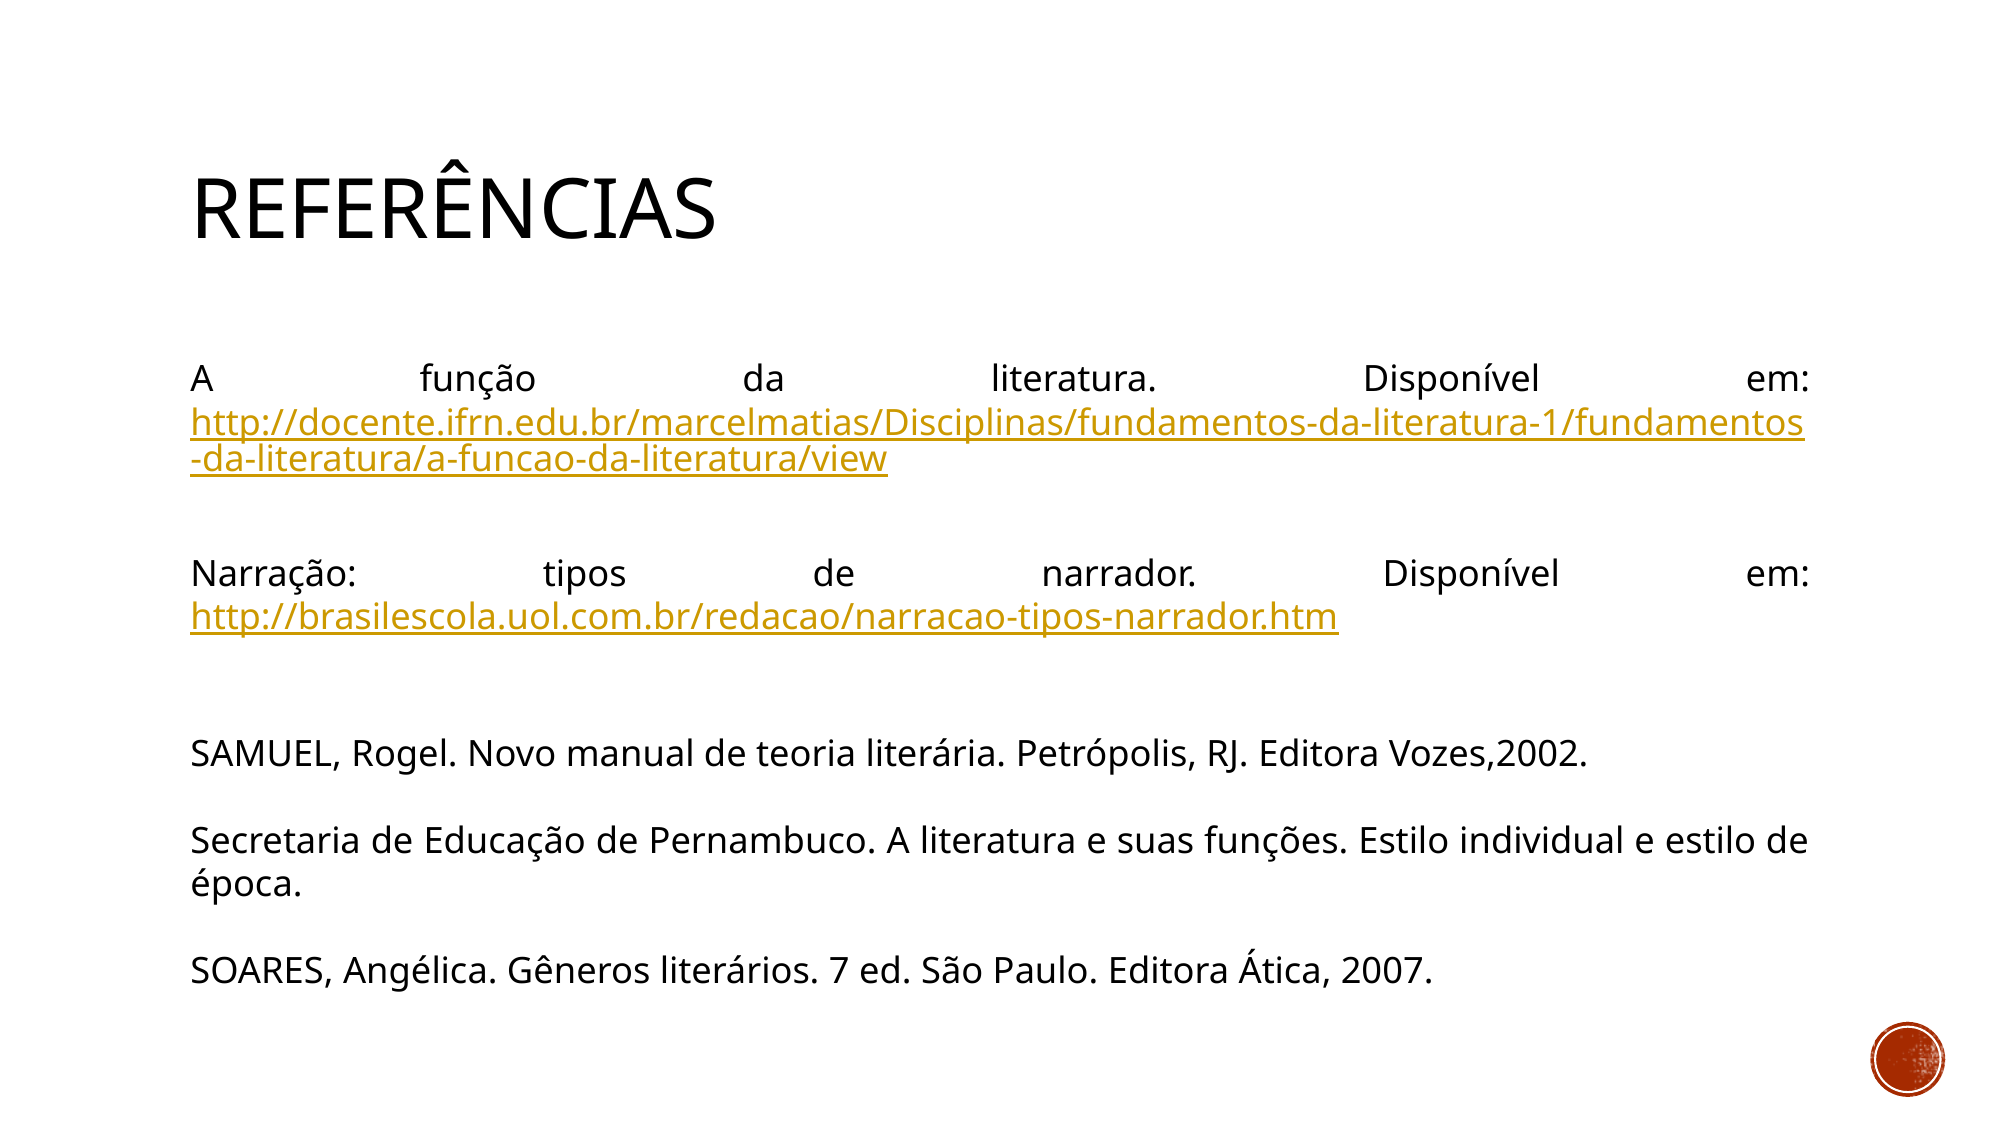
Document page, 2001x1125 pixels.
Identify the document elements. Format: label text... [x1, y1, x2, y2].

title referências [175, 79, 1826, 304]
picture [1870, 1021, 1946, 1097]
list A função da literatura. Disponível em: http://docente.ifrn.edu.br/marcelmatias/Disciplinas/fundamentos-da-literatura-1/fundamentos-da-literatura/a-funcao-da-literatura/view Narração: tipos de narrador. Disponível em: http://brasilescola.uol.com.br/redacao/narracao-tipos-narrador.htm SAMUEL, Rogel. Novo manual de teoria literária. Petrópolis, RJ. Editora Vozes,2002. Secretaria de Educação de Pernambuco. A literatura e suas funções. Estilo individual e estilo de época. SOARES, Angélica. Gêneros literários. 7 ed. São Paulo. Editora Ática, 2007. [175, 304, 1826, 969]
